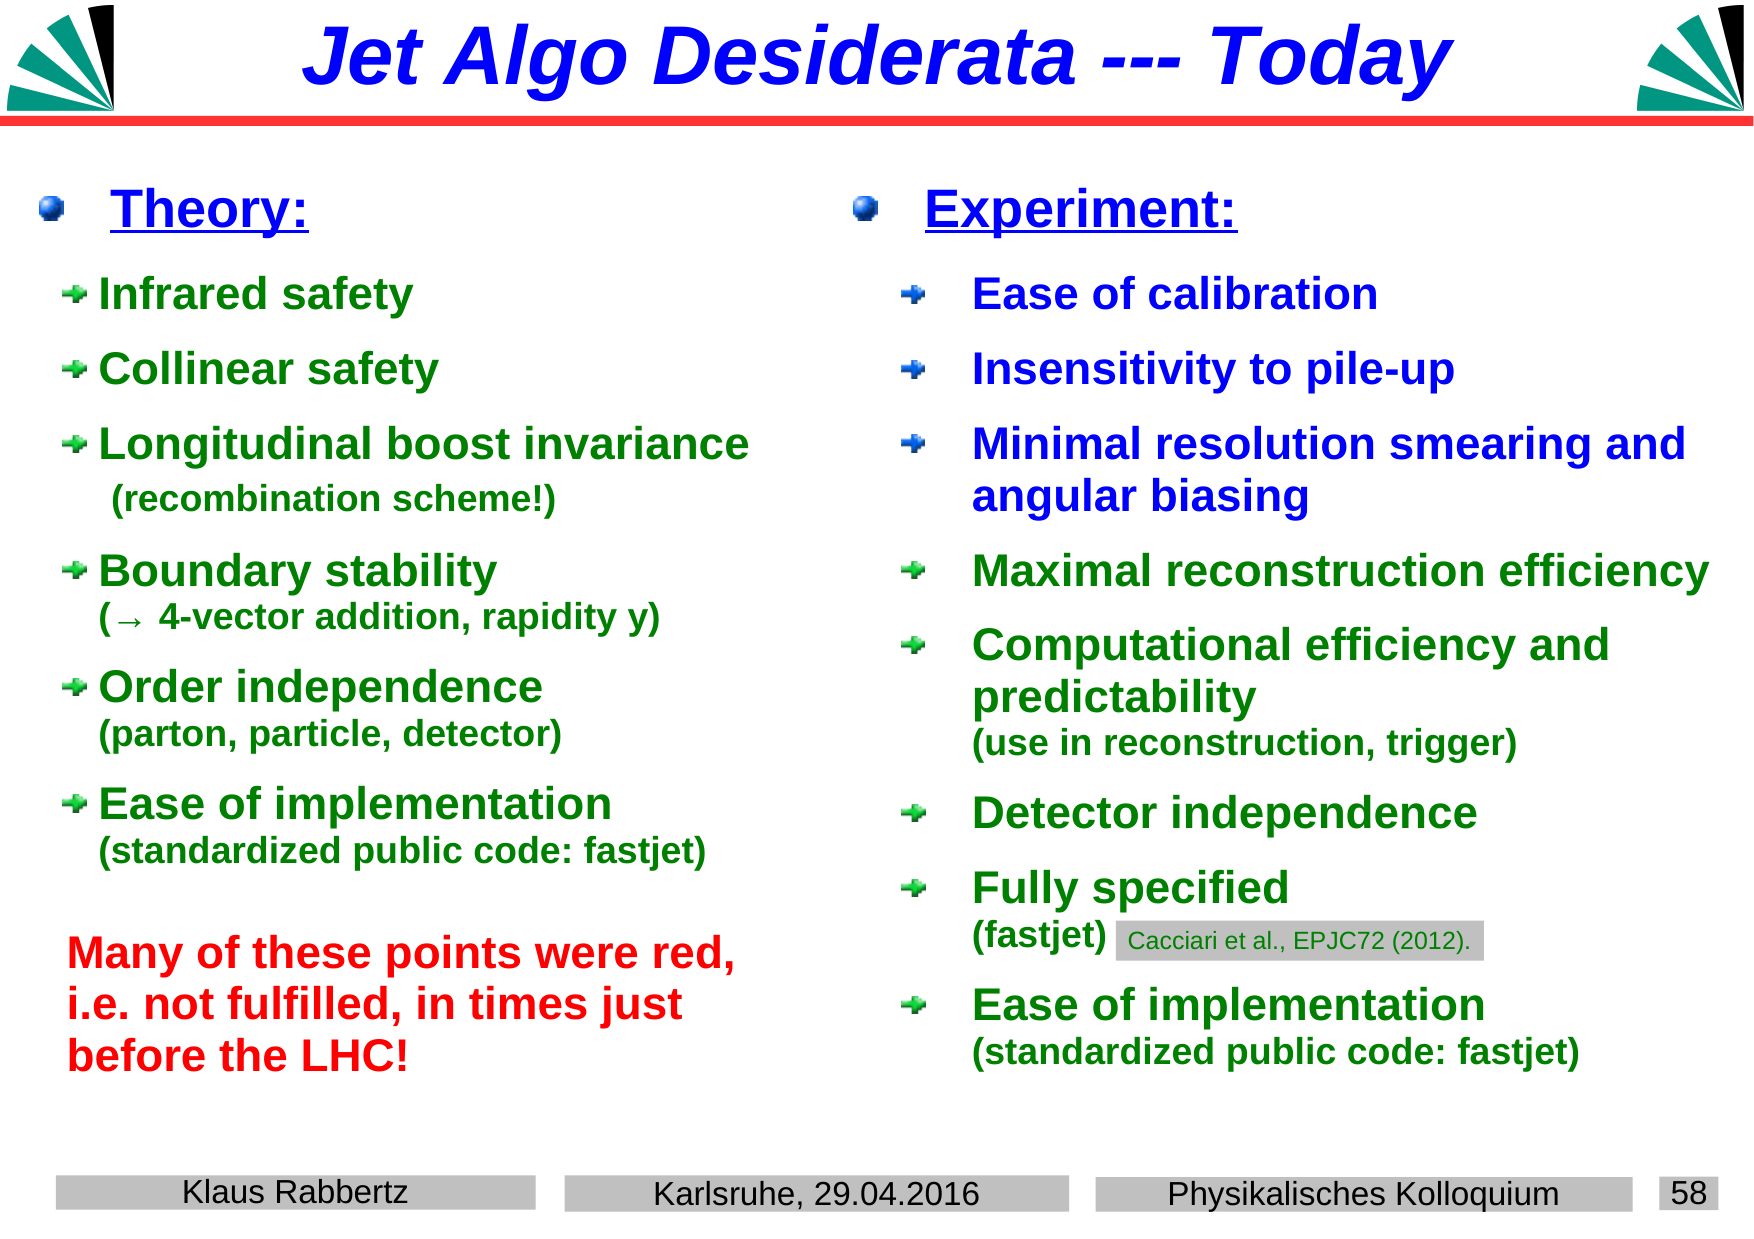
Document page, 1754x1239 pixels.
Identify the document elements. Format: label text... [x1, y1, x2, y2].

text_box Many of these points were red, i.e. not fulfilled, in times just before the LHC! [54, 921, 749, 1087]
text_box Cacciari et al., EPJC72 (2012). [1115, 920, 1484, 961]
title Jet Algo Desiderata --- Today [153, 0, 1600, 113]
list Theory: Infrared safety Collinear safety Longitudinal boost invariance (recombination scheme!) Boundary stability (→ 4-vector addition, rapidity y) Order independence (parton, particle, detector) Ease of implementation (standardized public code: fastjet) [27, 178, 827, 863]
picture [1637, 5, 1744, 112]
list Experiment: Ease of calibration Insensitivity to pile-up Minimal resolution smearing and angular biasing Maximal reconstruction efficiency Computational efficiency and predictability (use in reconstruction, trigger) Detector independence Fully specified (fastjet) Ease of implementation (standardized public code: fastjet) [841, 178, 1754, 1073]
picture [7, 5, 114, 112]
